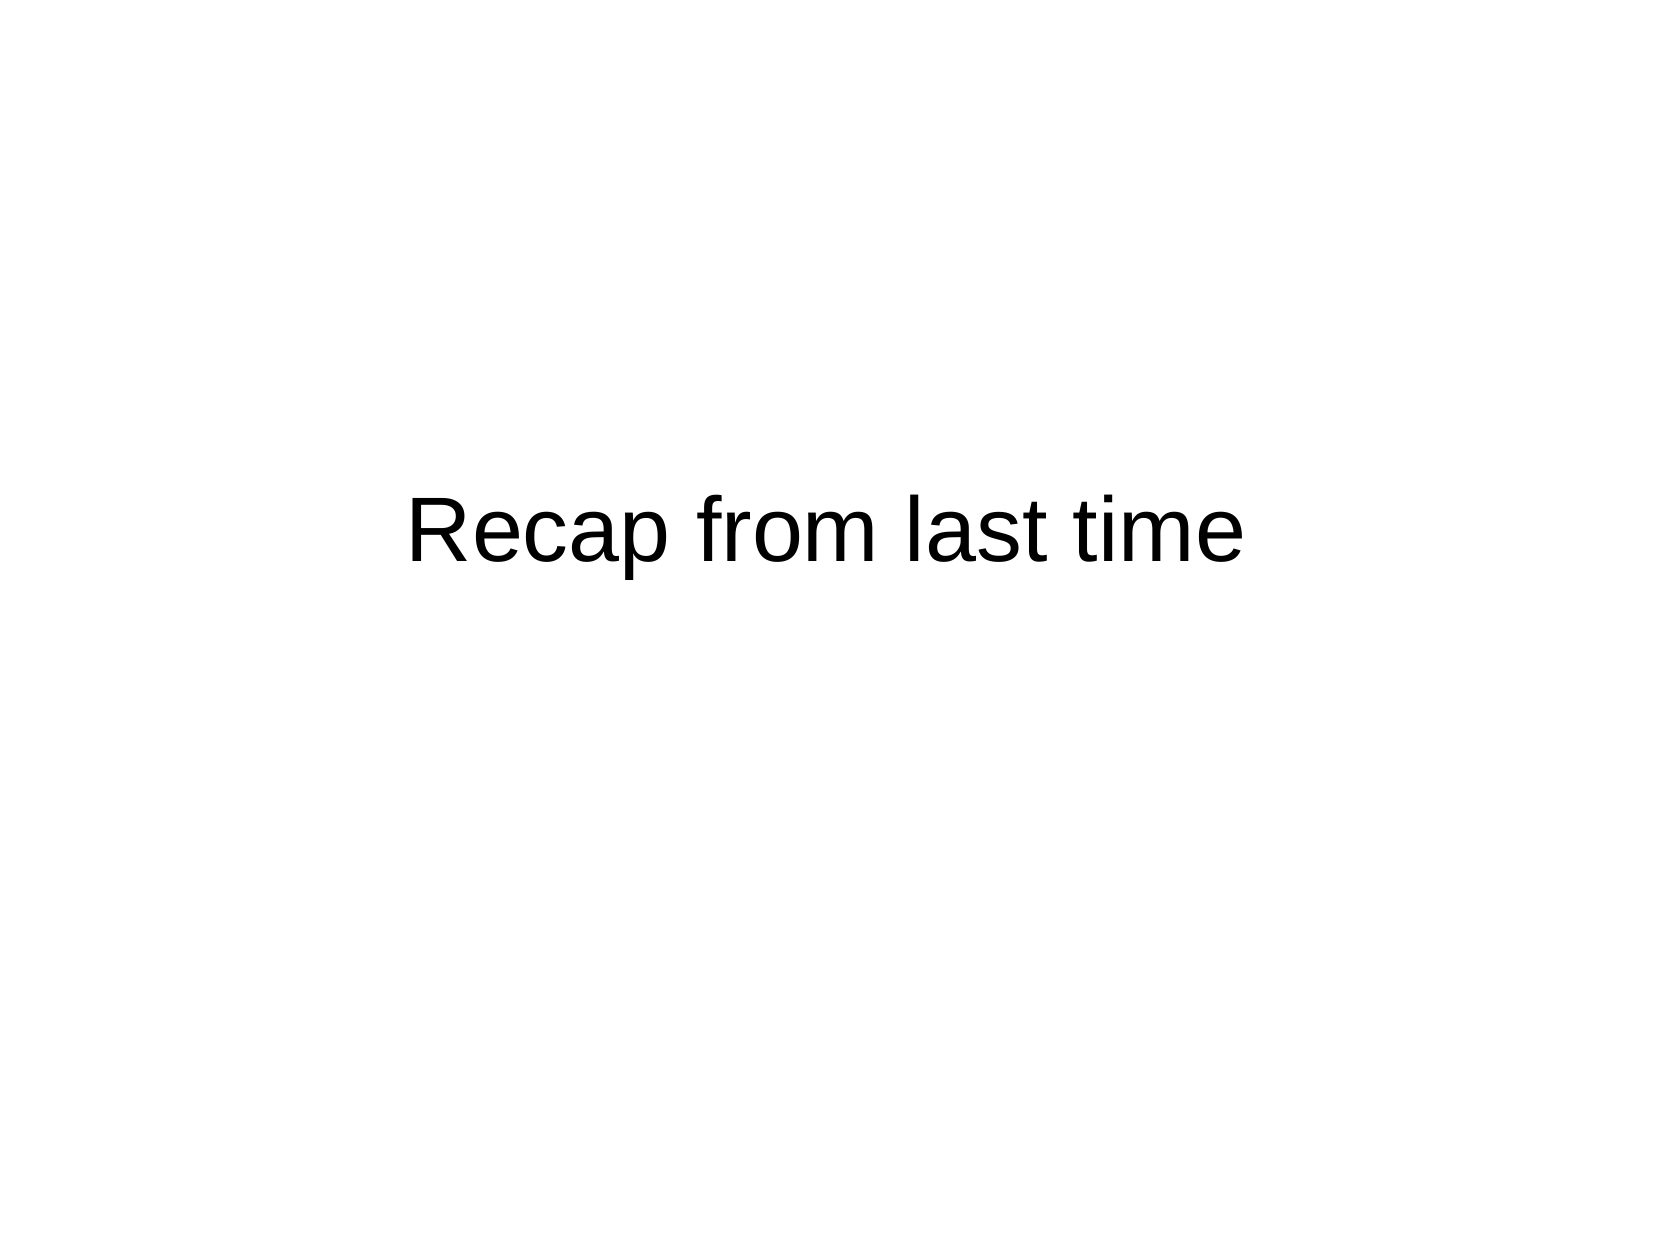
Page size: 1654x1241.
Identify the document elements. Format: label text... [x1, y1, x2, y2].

subtitle Recap from last time [82, 49, 1571, 1010]
